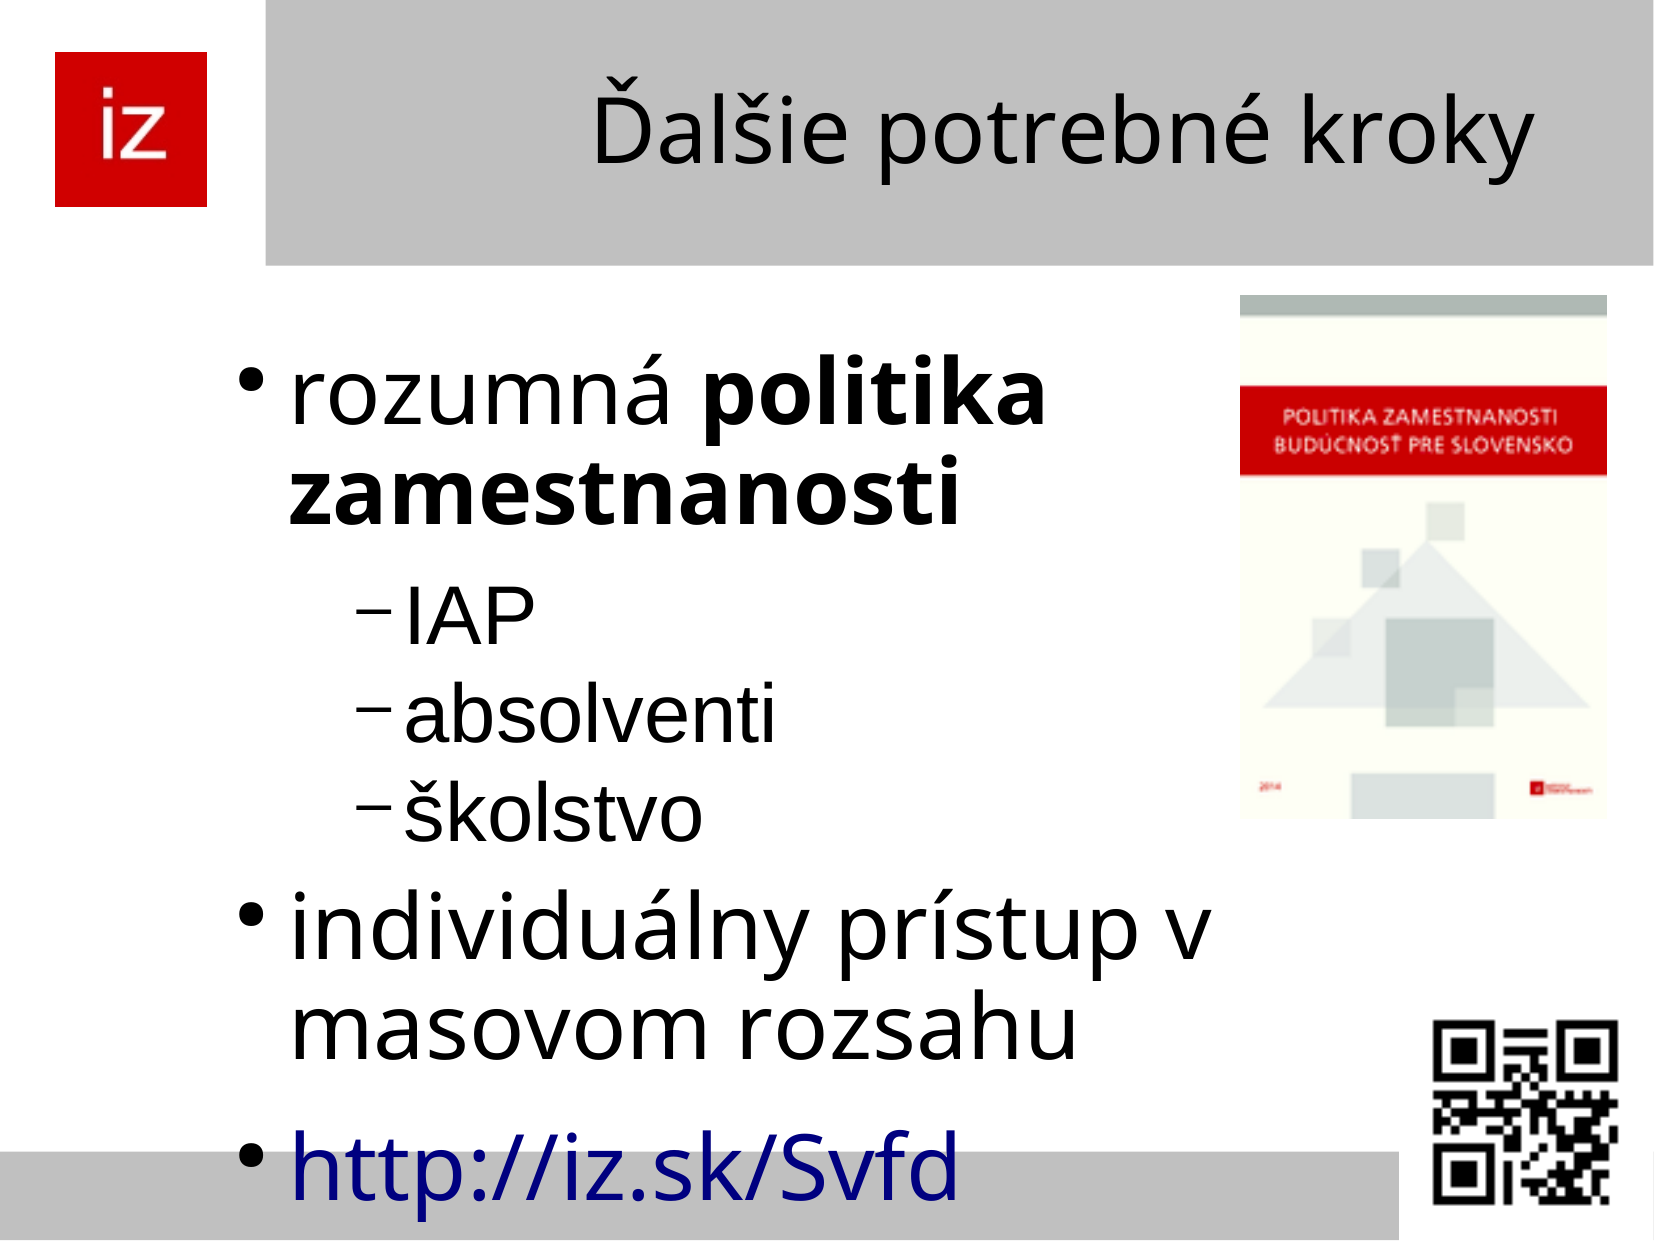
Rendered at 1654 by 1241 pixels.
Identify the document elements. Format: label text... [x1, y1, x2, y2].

title Ďalšie potrebné kroky [561, 29, 1565, 237]
picture [1240, 295, 1607, 819]
picture [1399, 986, 1654, 1241]
picture [55, 52, 207, 207]
list rozumná politika zamestnanosti IAP absolventi školstvo individuálny prístup v masovom rozsahu http://iz.sk/Svfd [121, 344, 1533, 1147]
